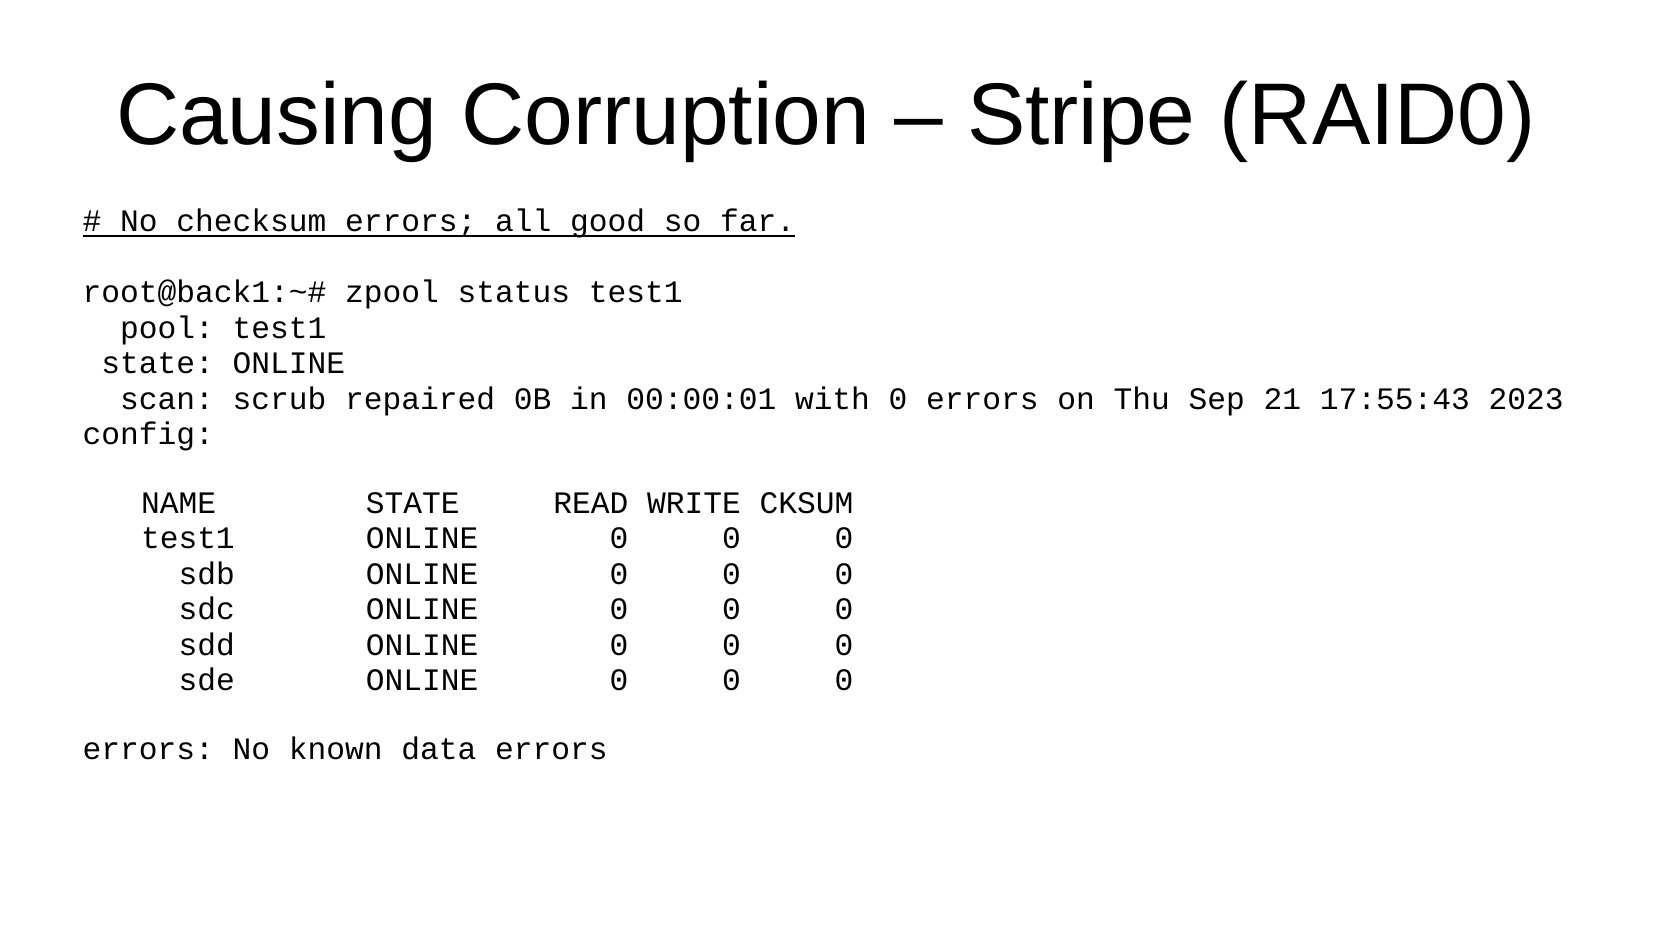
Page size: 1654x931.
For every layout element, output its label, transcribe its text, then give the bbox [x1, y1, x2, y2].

subtitle # No checksum errors; all good so far. root@back1:~# zpool status test1 pool: test1 state: ONLINE scan: scrub repaired 0B in 00:00:01 with 0 errors on Thu Sep 21 17:55:43 2023 config: NAME STATE READ WRITE CKSUM test1 ONLINE 0 0 0 sdb ONLINE 0 0 0 sdc ONLINE 0 0 0 sdd ONLINE 0 0 0 sde ONLINE 0 0 0 errors: No known data errors [82, 205, 1571, 769]
title Causing Corruption – Stripe (RAID0) [82, 37, 1571, 193]
